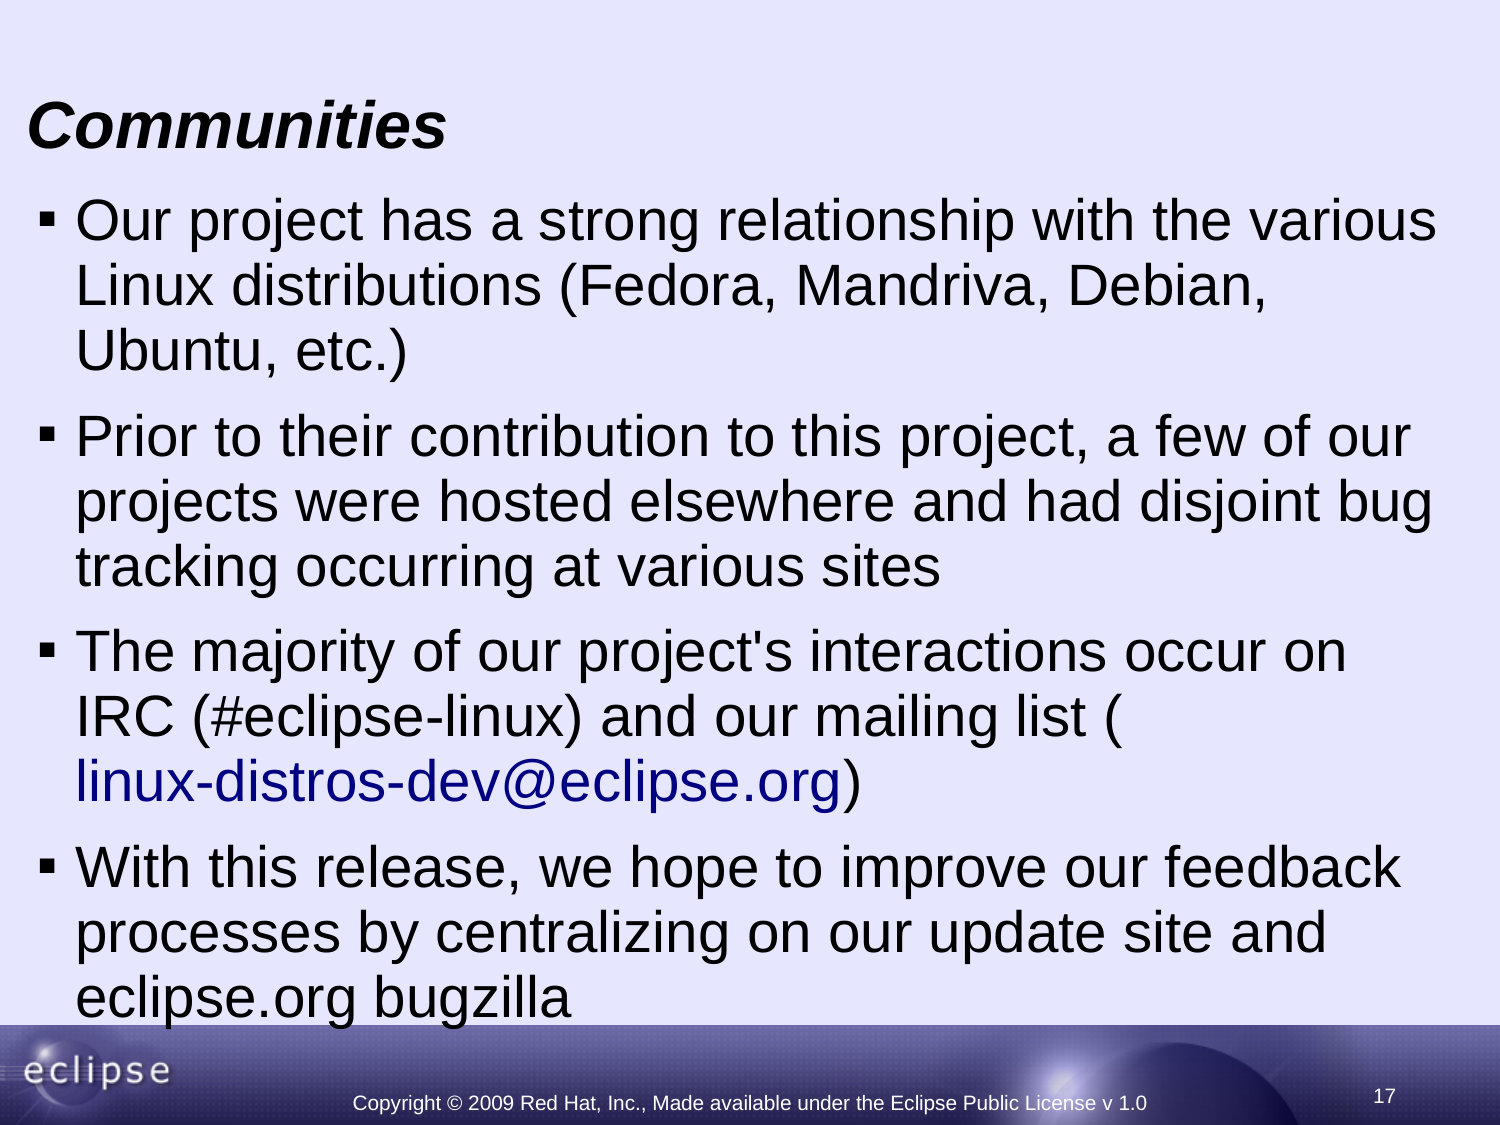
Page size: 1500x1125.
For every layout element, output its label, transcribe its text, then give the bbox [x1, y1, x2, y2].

title Communities [26, 84, 1474, 172]
picture [0, 1025, 1500, 1125]
list Our project has a strong relationship with the various Linux distributions (Fedora, Mandriva, Debian, Ubuntu, etc.) Prior to their contribution to this project, a few of our projects were hosted elsewhere and had disjoint bug tracking occurring at various sites The majority of our project's interactions occur on IRC (#eclipse-linux) and our mailing list (linux-distros-dev@eclipse.org) With this release, we hope to improve our feedback processes by centralizing on our update site and eclipse.org bugzilla [37, 187, 1463, 1030]
